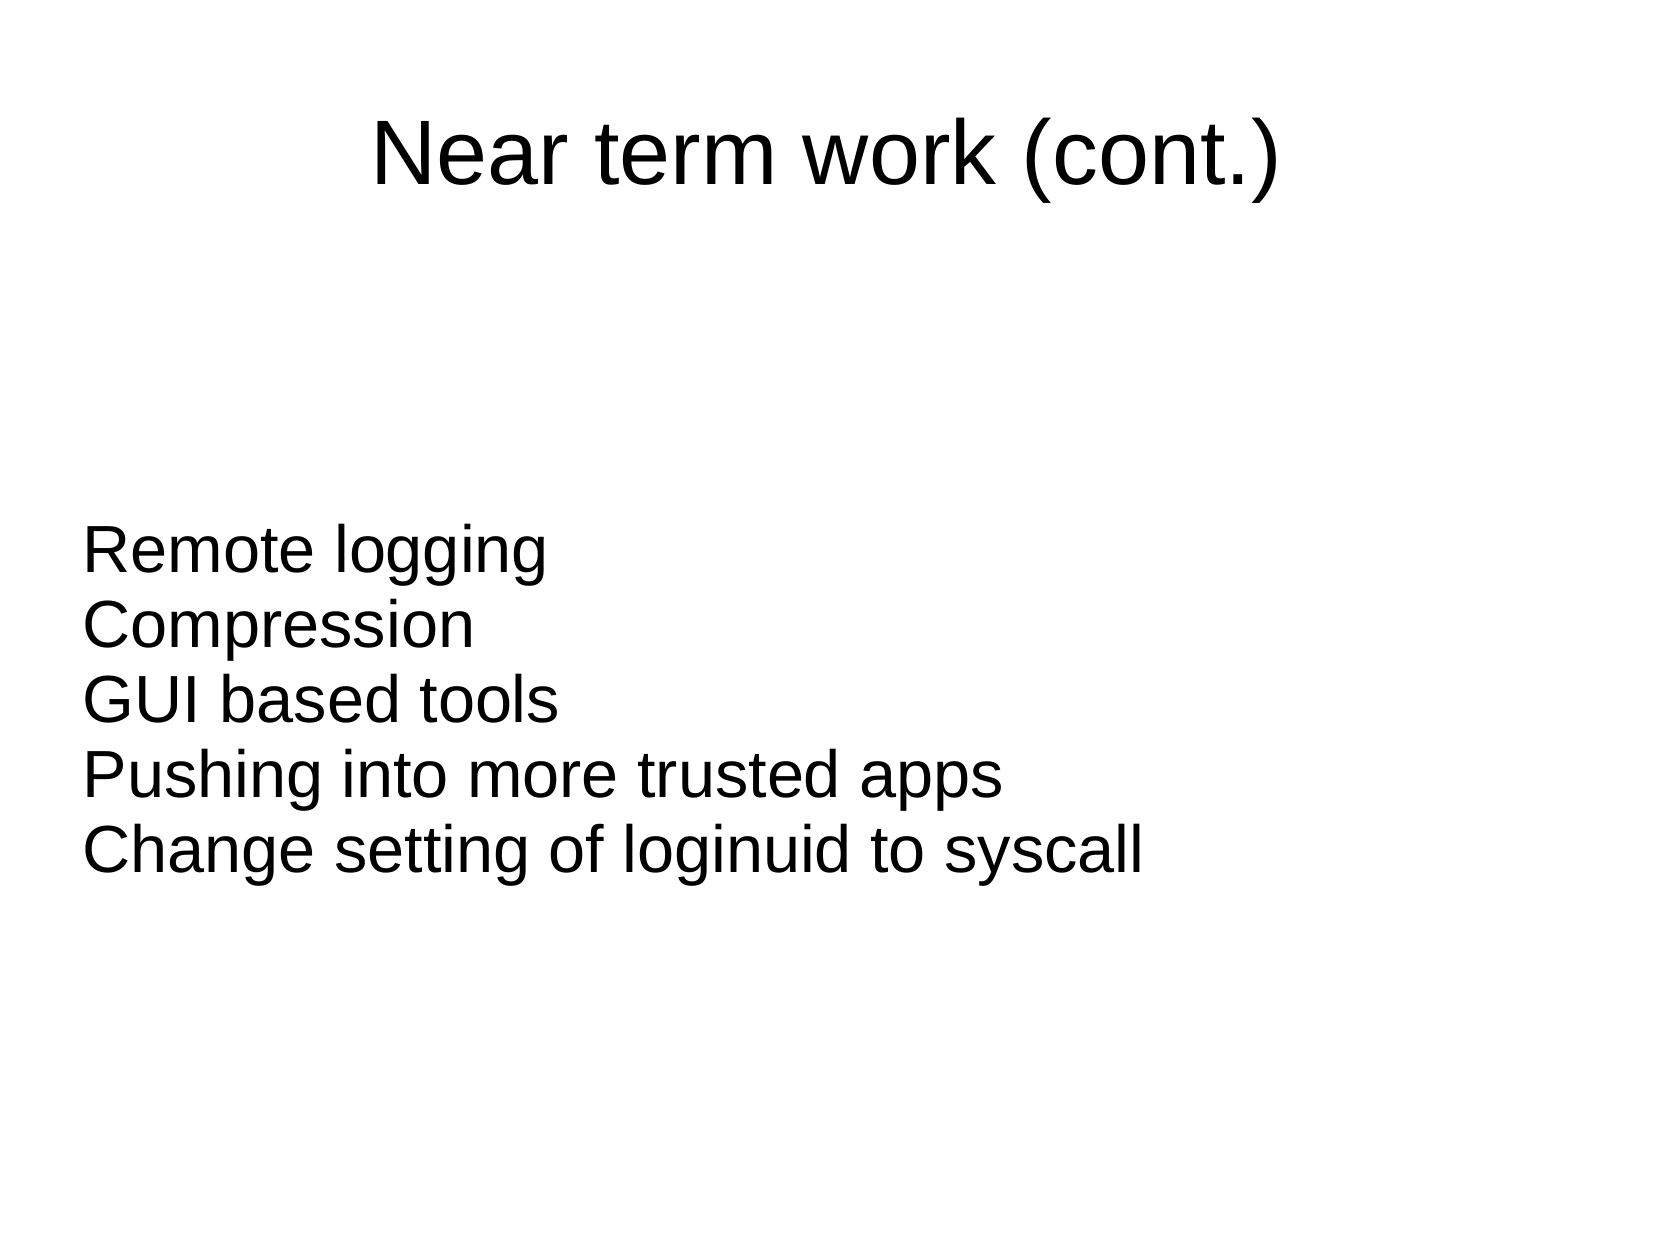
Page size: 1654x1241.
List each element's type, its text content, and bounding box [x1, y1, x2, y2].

title Near term work (cont.) [82, 56, 1571, 250]
subtitle Remote logging Compression GUI based tools Pushing into more trusted apps Change setting of loginuid to syscall [82, 297, 1571, 1102]
